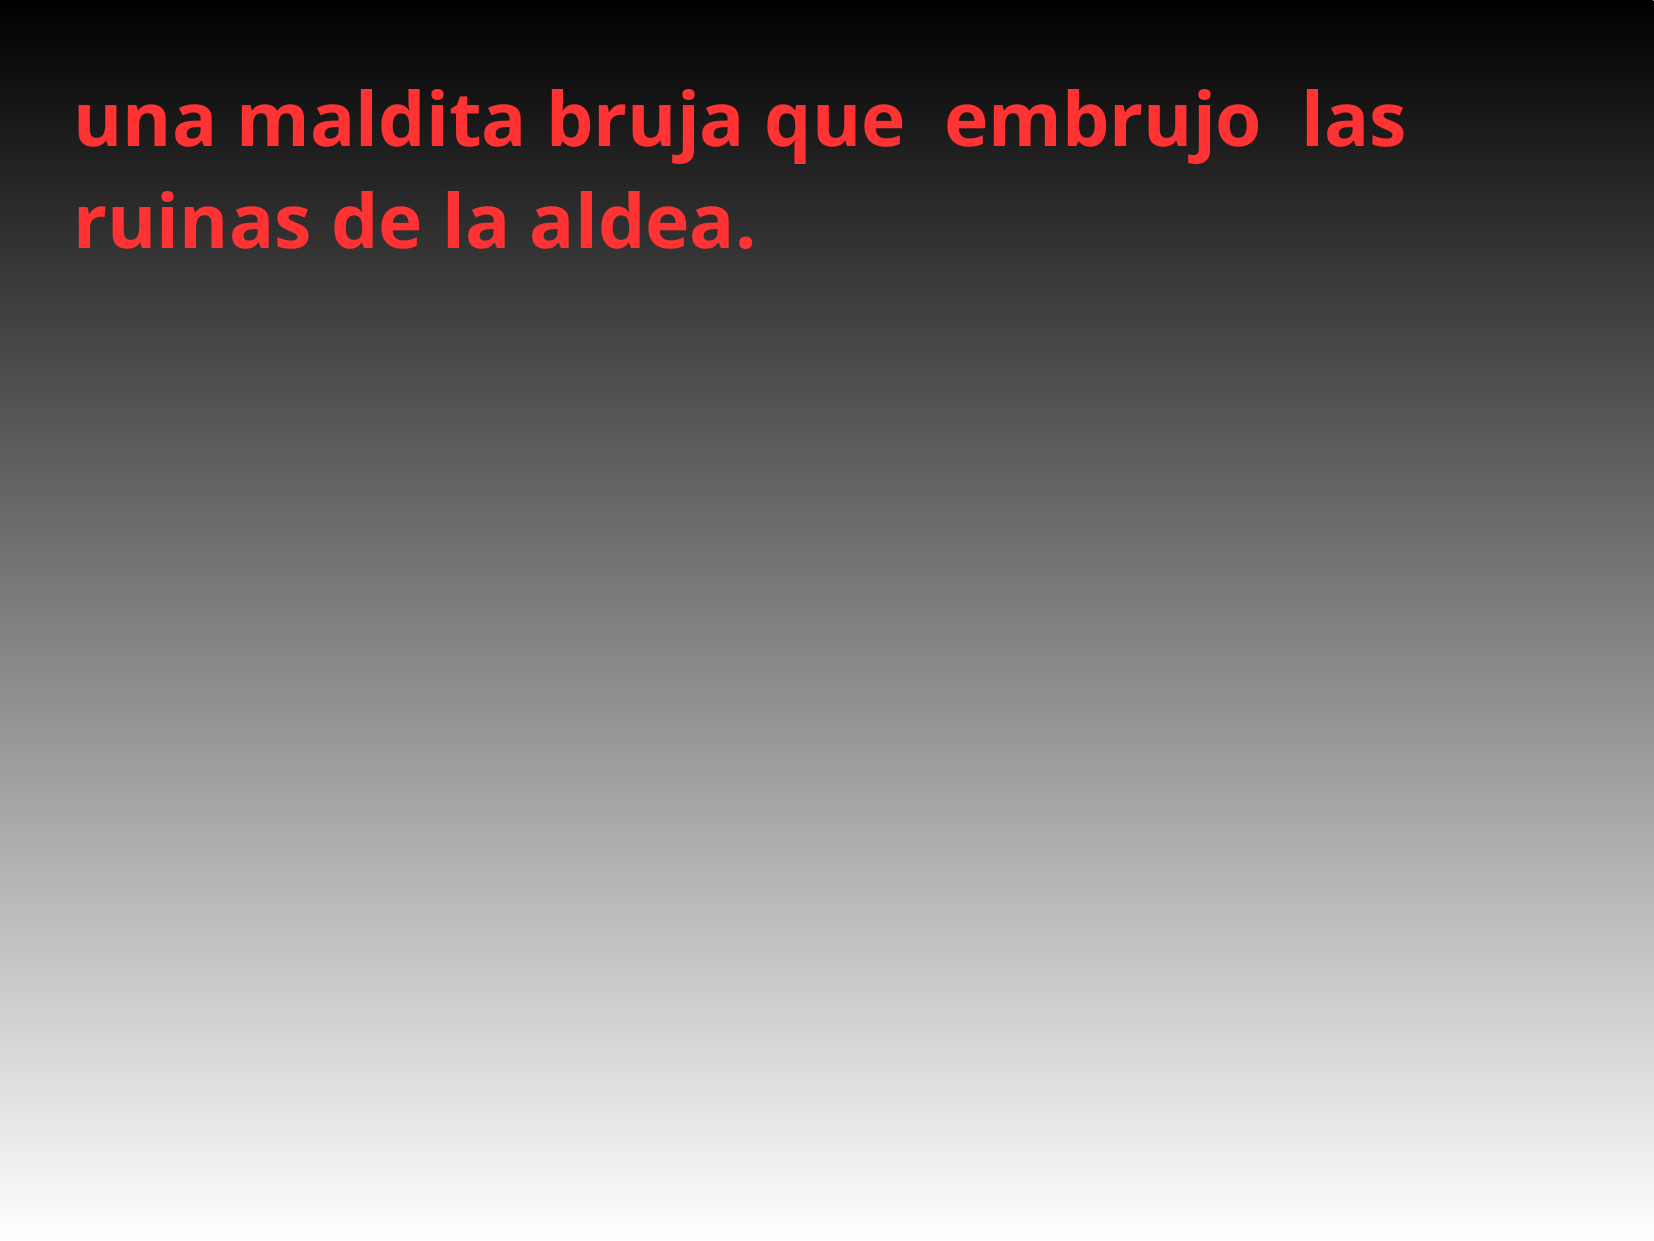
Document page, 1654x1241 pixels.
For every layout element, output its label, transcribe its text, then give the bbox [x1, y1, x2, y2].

text_box una maldita bruja que embrujo las ruinas de la aldea. [59, 59, 1595, 283]
picture [0, 0, 1654, 1241]
